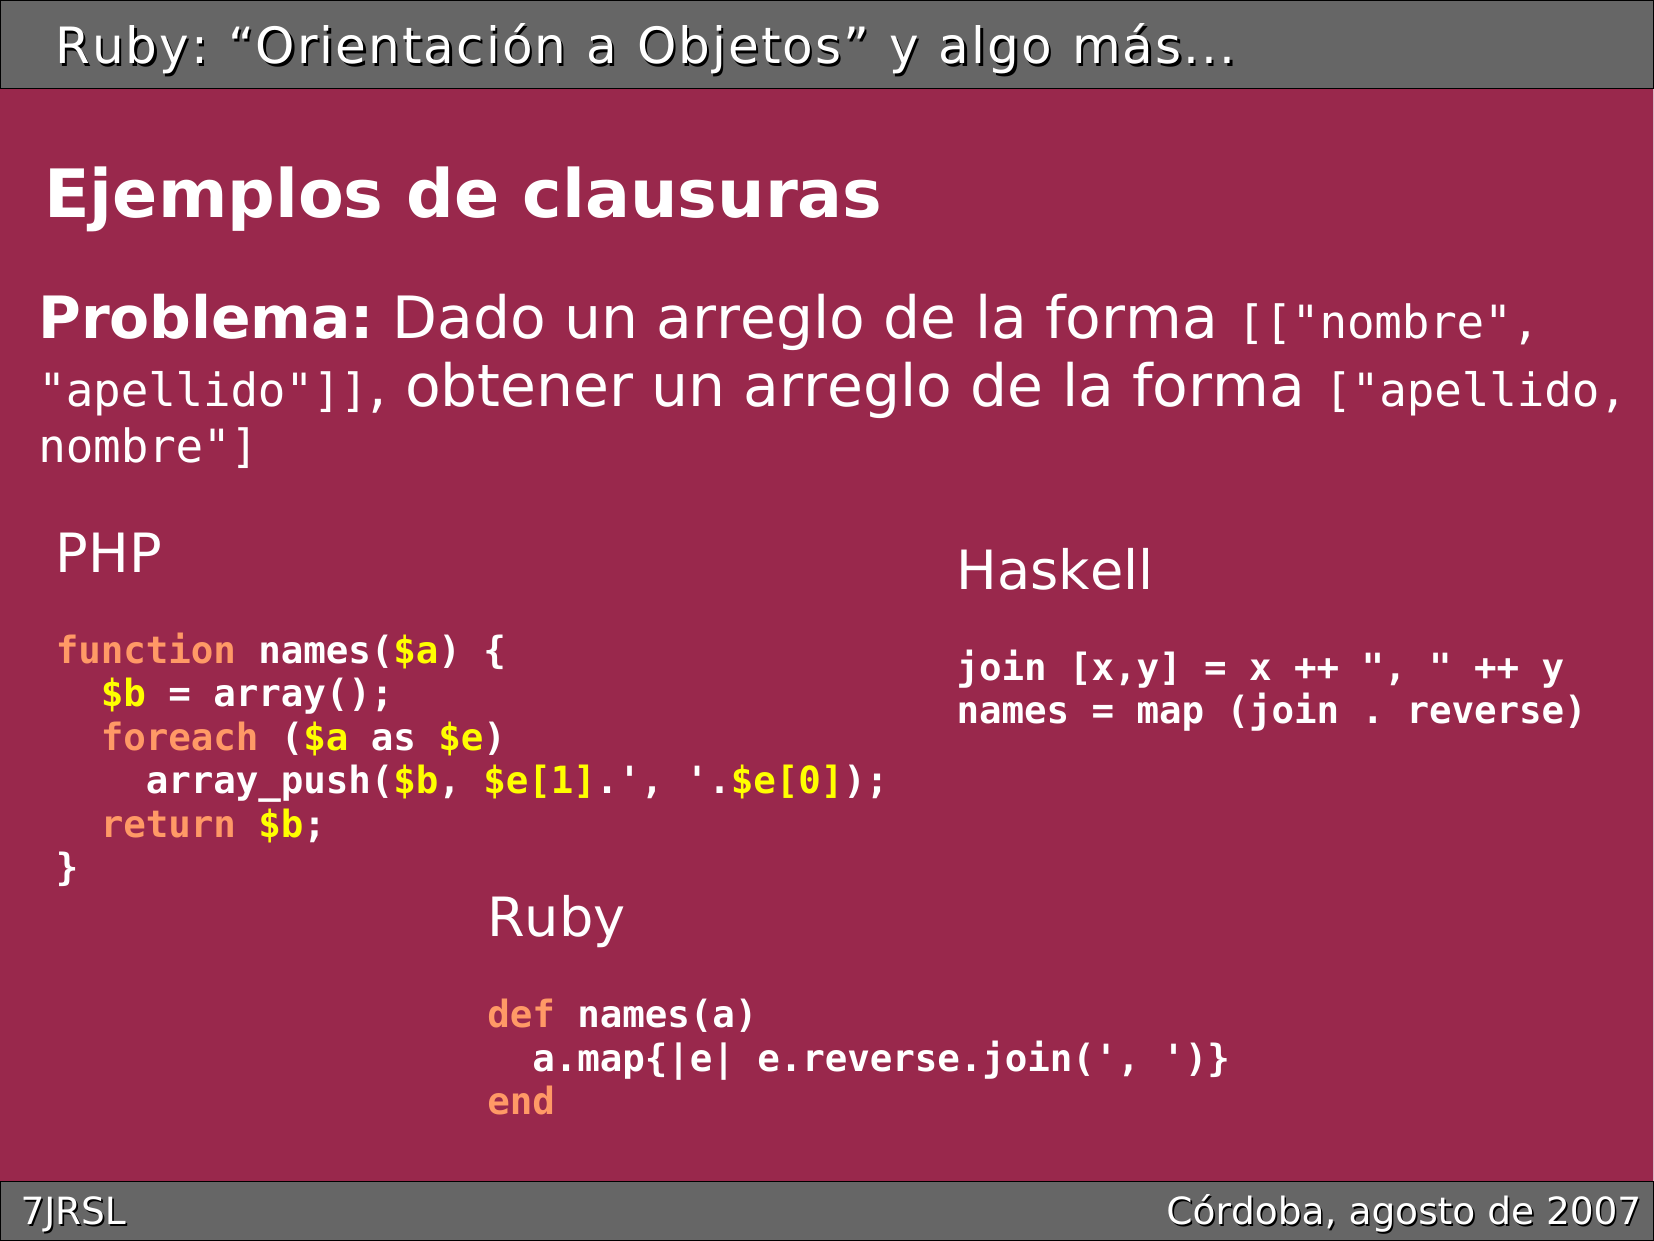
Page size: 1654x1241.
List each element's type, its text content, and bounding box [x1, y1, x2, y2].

text_box Problema: Dado un arreglo de la forma [["nombre", "apellido"]], obtener un arreglo de la forma ["apellido, nombre"] [23, 277, 1654, 482]
text_box 7JRSL [5, 1182, 178, 1241]
text_box Córdoba, agosto de 2007 [1151, 1182, 1654, 1241]
text_box Haskell join [x,y] = x ++ ", " ++ y names = map (join . reverse) [941, 531, 1602, 827]
text_box PHP function names($a) { $b = array(); foreach ($a as $e) array_push($b, $e[1].', '.$e[0]); return $b; } [41, 514, 904, 941]
text_box Ruby: “Orientación a Objetos” y algo más... [40, 9, 1565, 89]
text_box Ruby def names(a) a.map{|e| e.reverse.join(', ')} end [472, 879, 1270, 1175]
text_box [0, 0, 1654, 89]
text_box [0, 1181, 1654, 1241]
text_box Ejemplos de clausuras [29, 147, 1625, 241]
